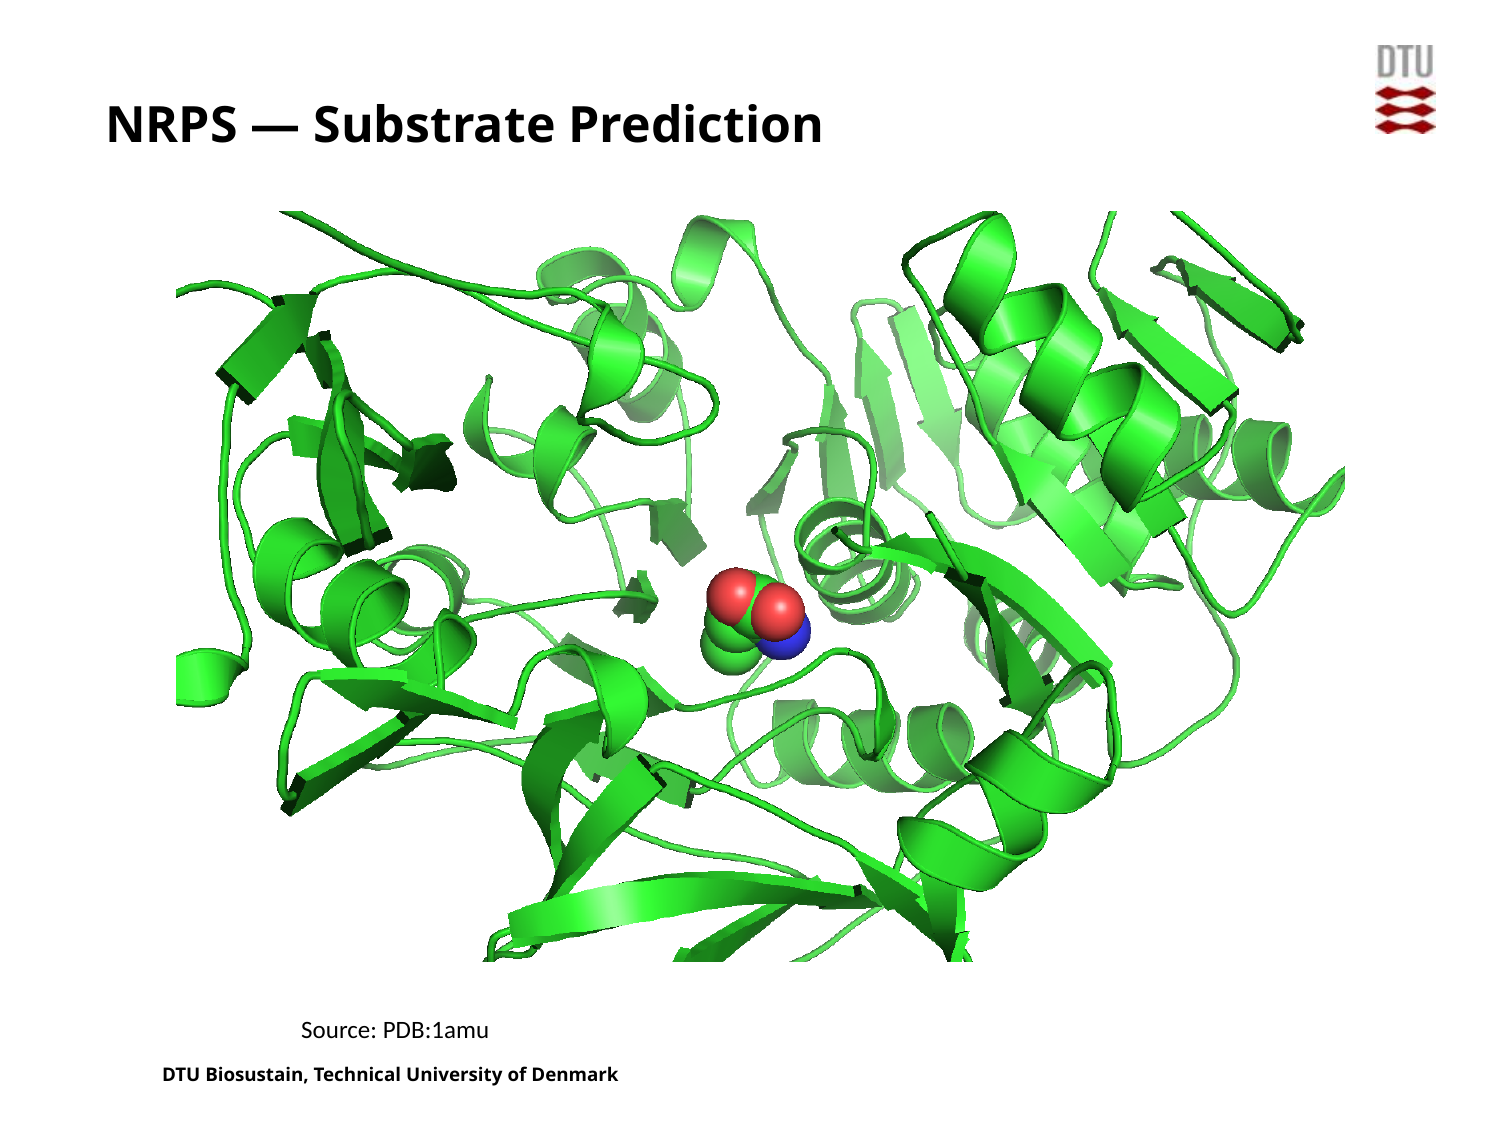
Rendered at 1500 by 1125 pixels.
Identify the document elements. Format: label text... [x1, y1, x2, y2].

text_box Source: PDB:1amu [286, 1012, 505, 1053]
title NRPS — Substrate Prediction [105, 28, 1380, 217]
picture [1380, 45, 1436, 134]
picture [176, 217, 1345, 962]
